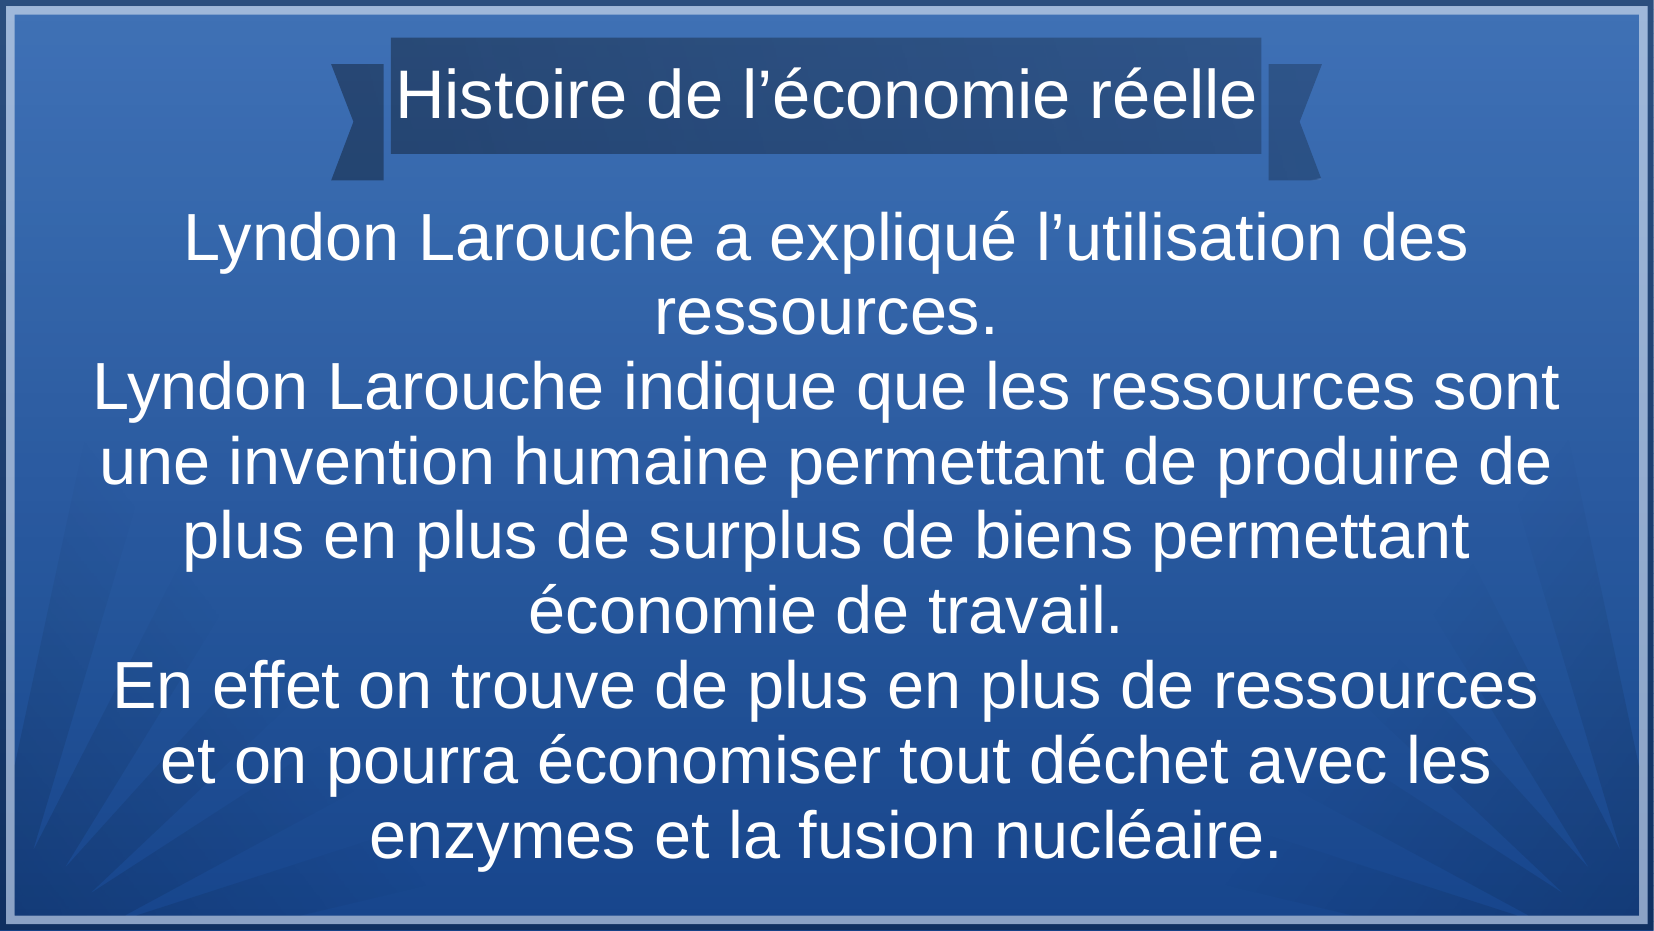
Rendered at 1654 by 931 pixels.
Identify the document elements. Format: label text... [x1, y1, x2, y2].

subtitle Lyndon Larouche a expliqué l’utilisation des ressources. Lyndon Larouche indique que les ressources sont une invention humaine permettant de produire de plus en plus de surplus de biens permettant économie de travail. En effet on trouve de plus en plus de ressources et on pourra économiser tout déchet avec les enzymes et la fusion nucléaire. [82, 199, 1571, 873]
title Histoire de l’économie réelle [389, 35, 1264, 154]
